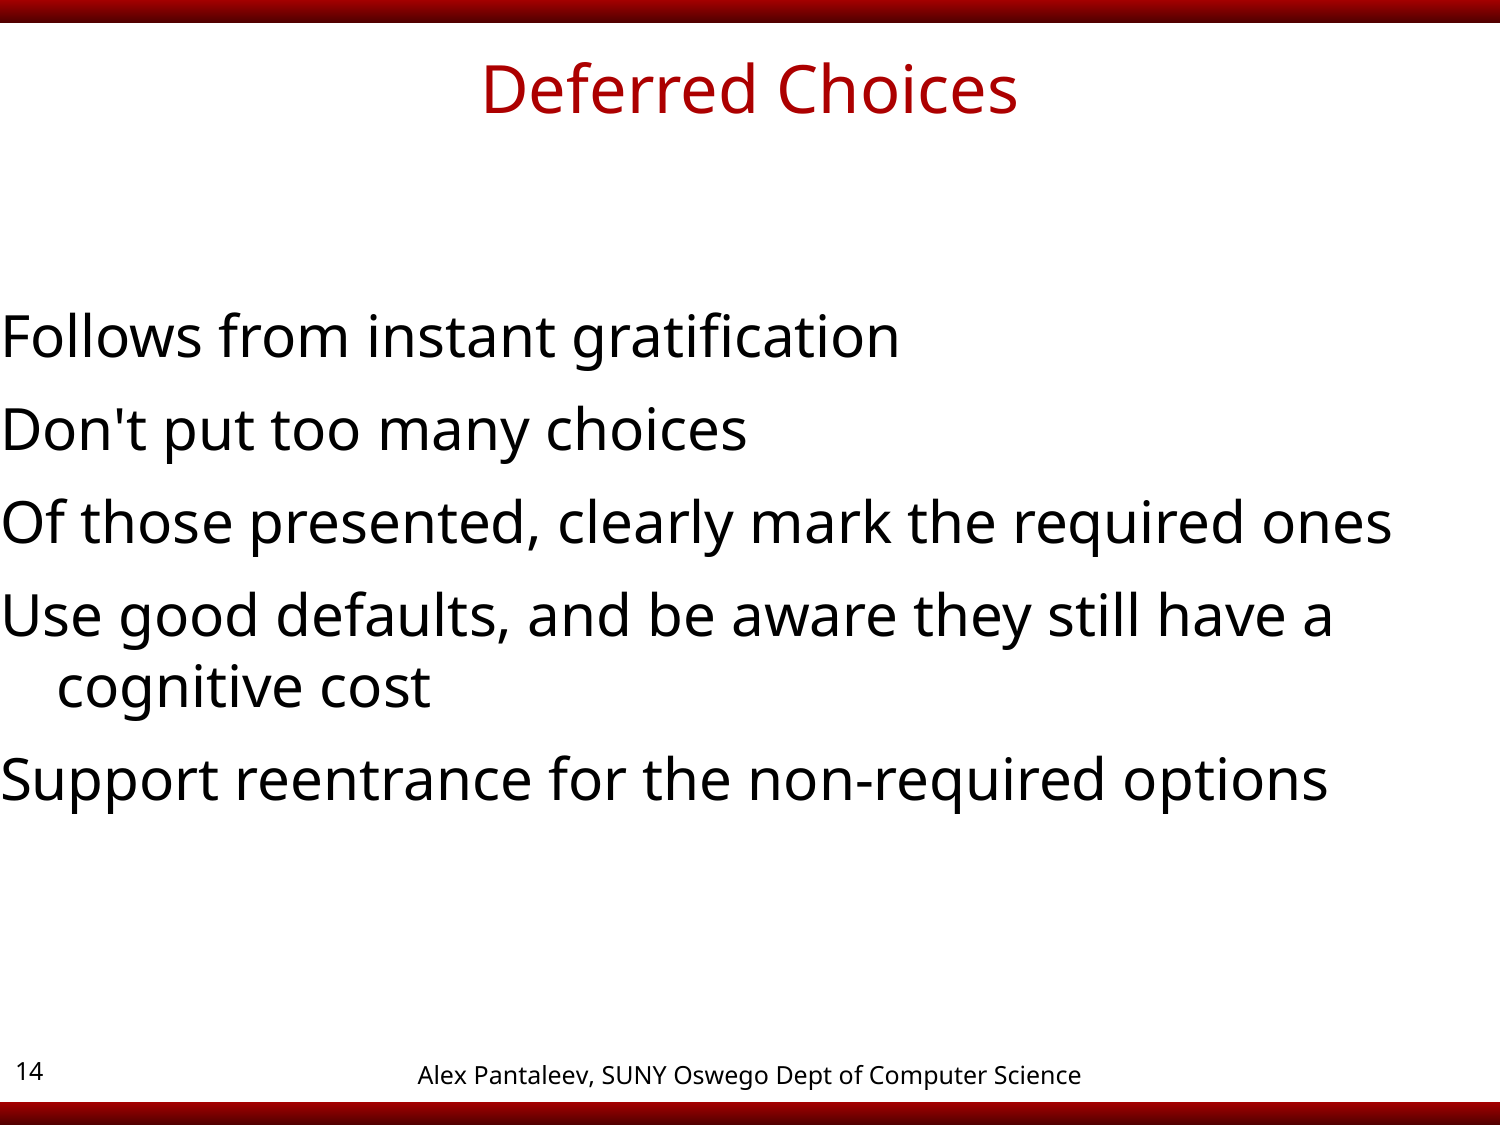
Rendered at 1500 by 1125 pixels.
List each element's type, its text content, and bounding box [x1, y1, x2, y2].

list Follows from instant gratification Don't put too many choices Of those presented, clearly mark the required ones Use good defaults, and be aware they still have a cognitive cost Support reentrance for the non-required options [0, 299, 1476, 1063]
title Deferred Choices [0, 24, 1500, 150]
